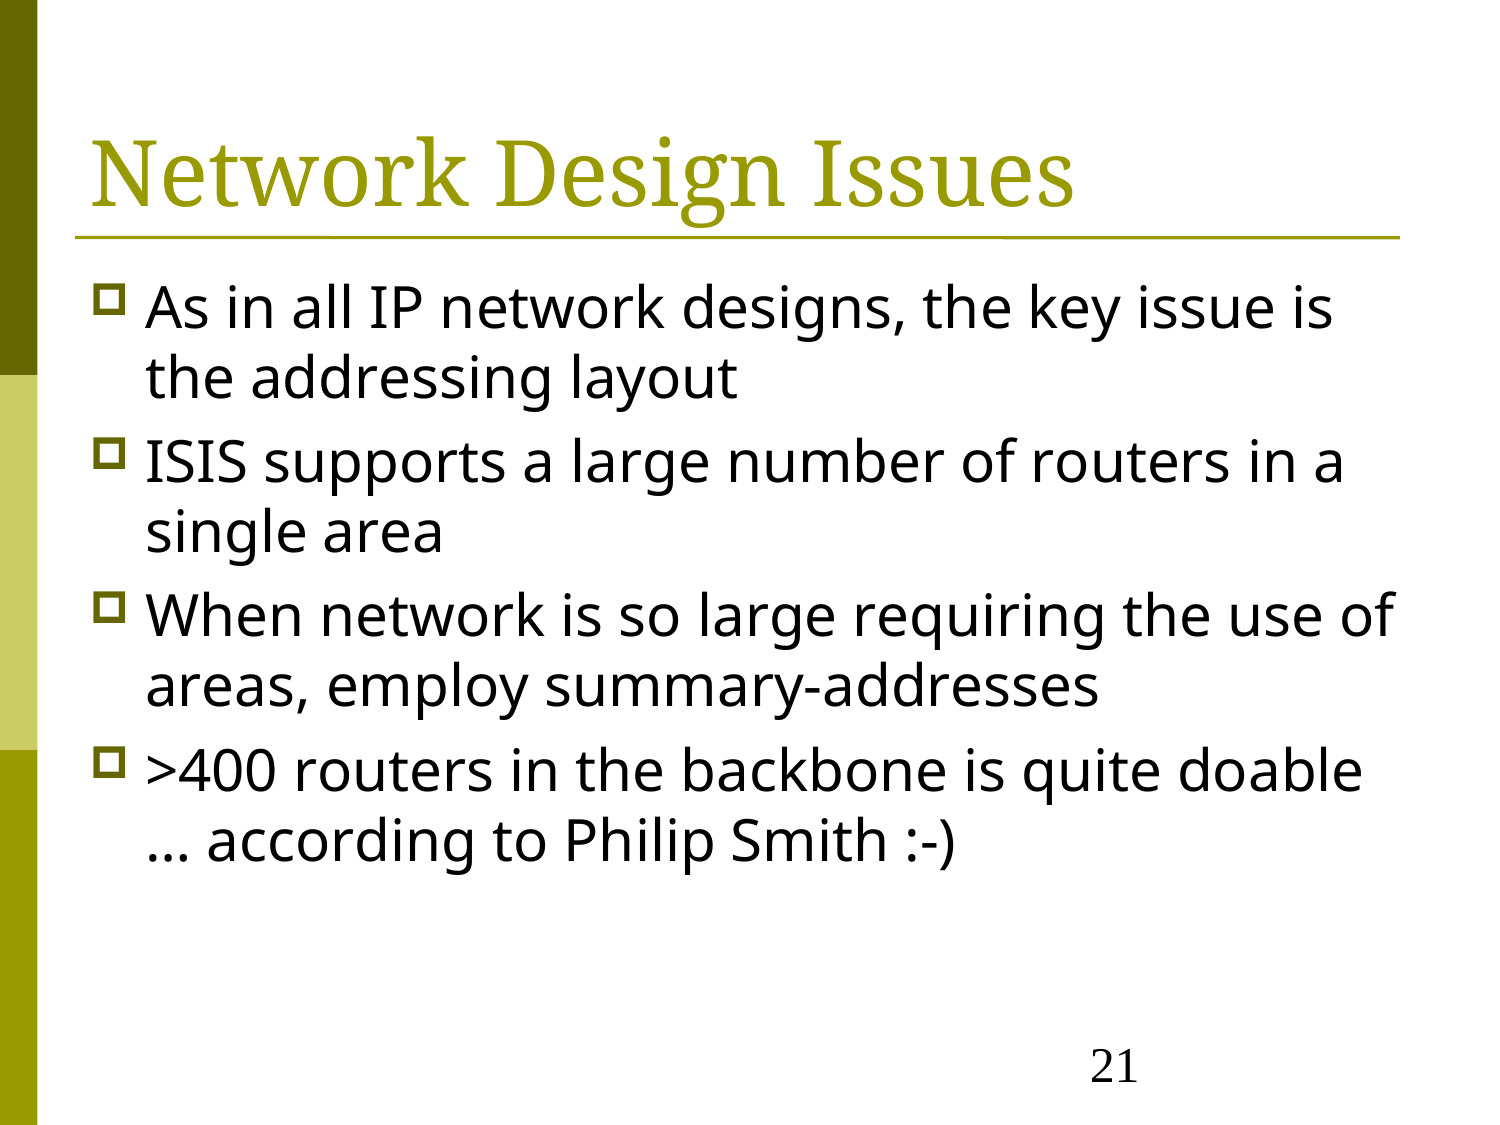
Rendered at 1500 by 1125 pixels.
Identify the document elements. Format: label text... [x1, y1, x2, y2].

list As in all IP network designs, the key issue is the addressing layout ISIS supports a large number of routers in a single area When network is so large requiring the use of areas, employ summary-addresses >400 routers in the backbone is quite doable … according to Philip Smith :-) [75, 262, 1426, 1006]
title Network Design Issues [75, 45, 1426, 233]
text_box <number> [1074, 1025, 1425, 1101]
